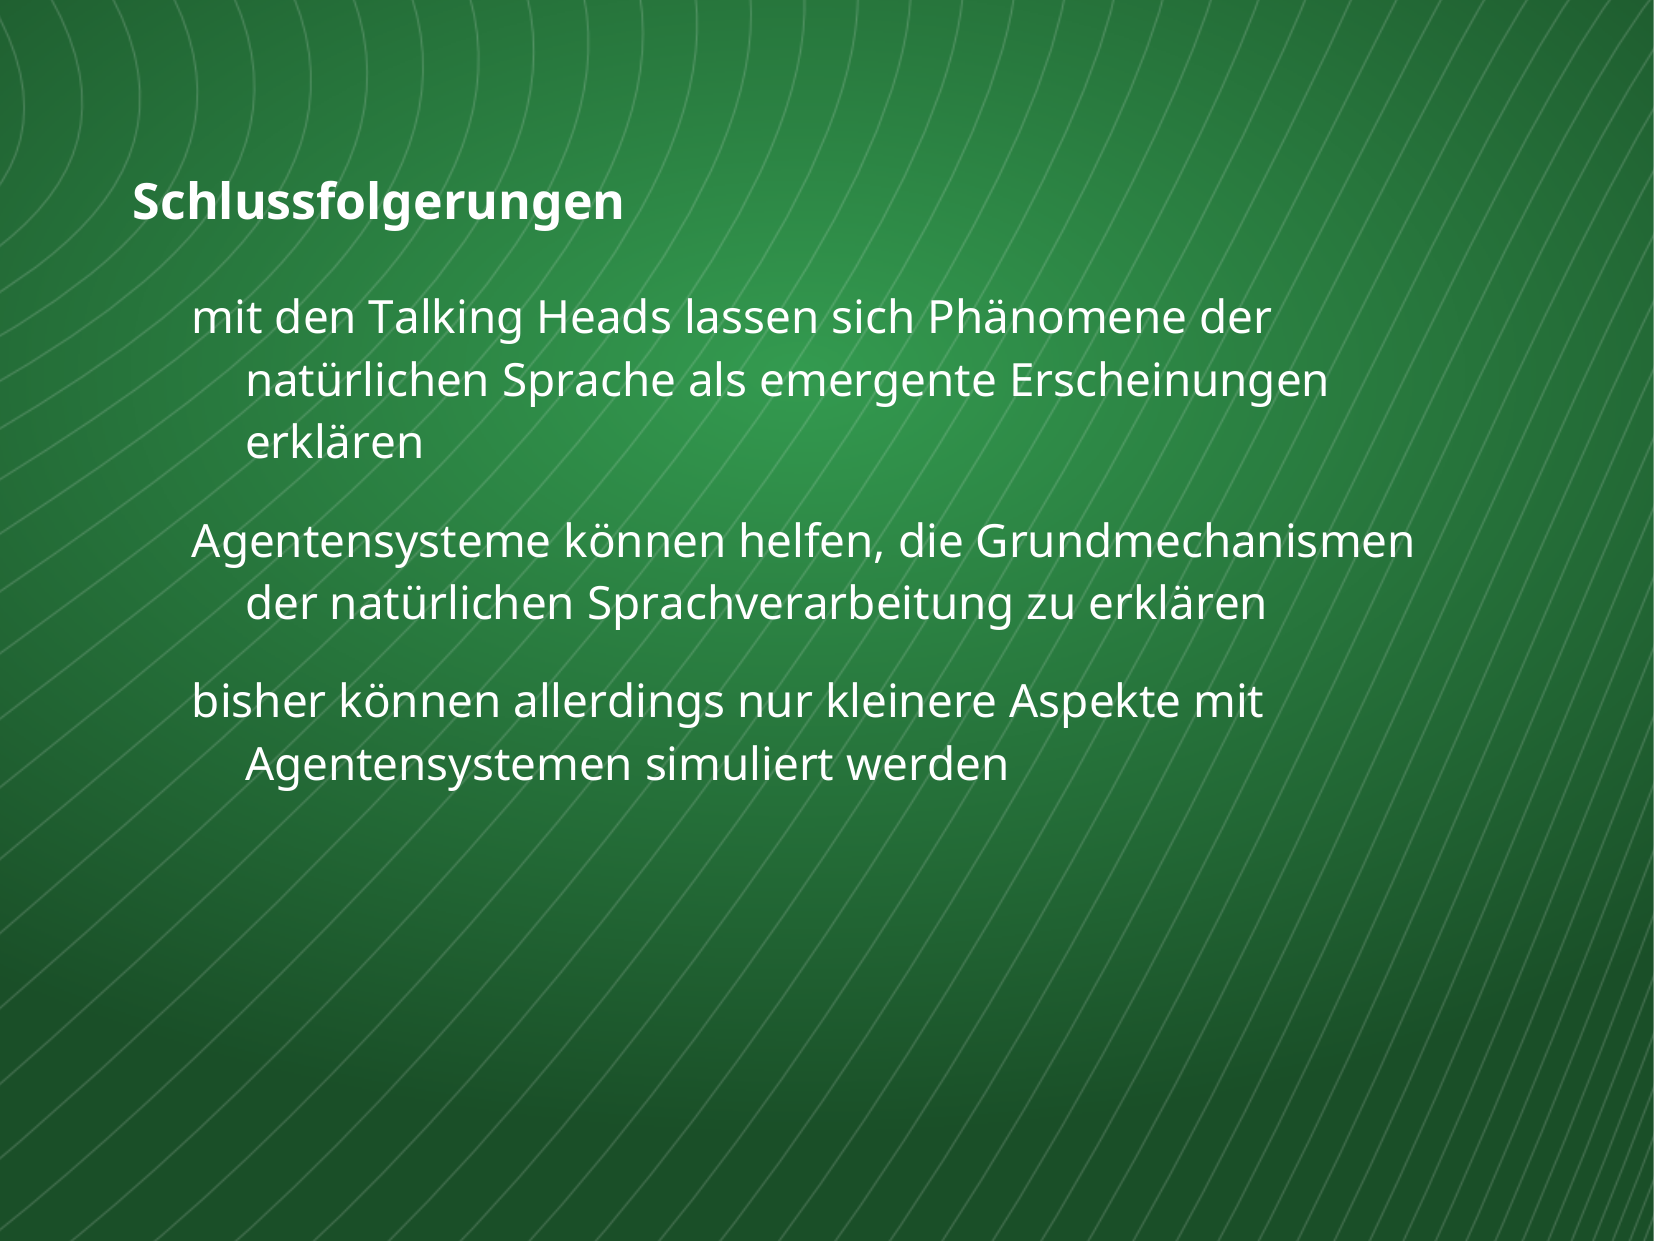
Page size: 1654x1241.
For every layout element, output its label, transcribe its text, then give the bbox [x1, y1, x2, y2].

text_box Schlussfolgerungen [118, 158, 595, 237]
text_box mit den Talking Heads lassen sich Phänomene der natürlichen Sprache als emergente Erscheinungen erklären Agentensysteme können helfen, die Grundmechanismen der natürlichen Sprachverarbeitung zu erklären bisher können allerdings nur kleinere Aspekte mit Agentensystemen simuliert werden [177, 277, 1447, 763]
picture [0, 0, 1654, 1241]
